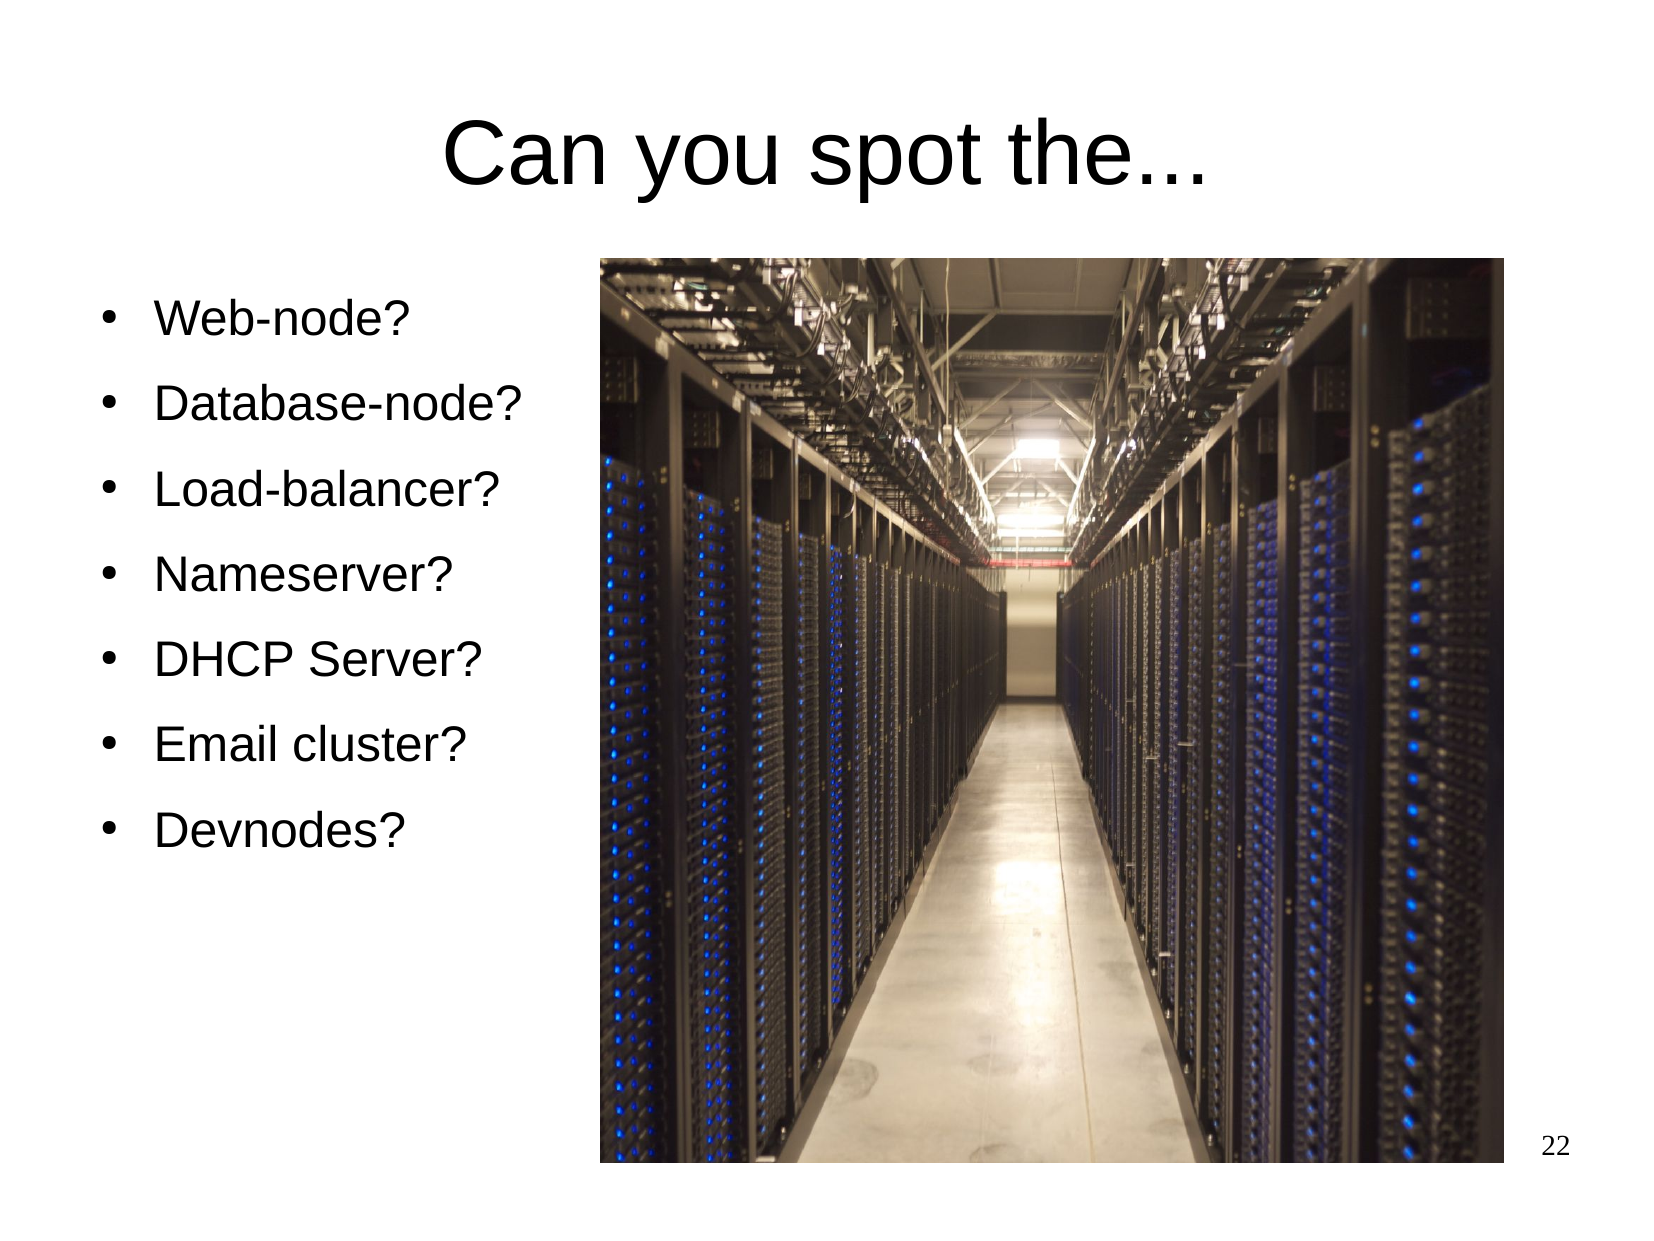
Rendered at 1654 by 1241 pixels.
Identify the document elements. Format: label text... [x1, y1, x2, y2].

picture [600, 258, 1504, 1163]
list Web-node? Database-node? Load-balancer? Nameserver? DHCP Server? Email cluster? Devnodes? [82, 290, 600, 1109]
title Can you spot the... [82, 49, 1571, 257]
